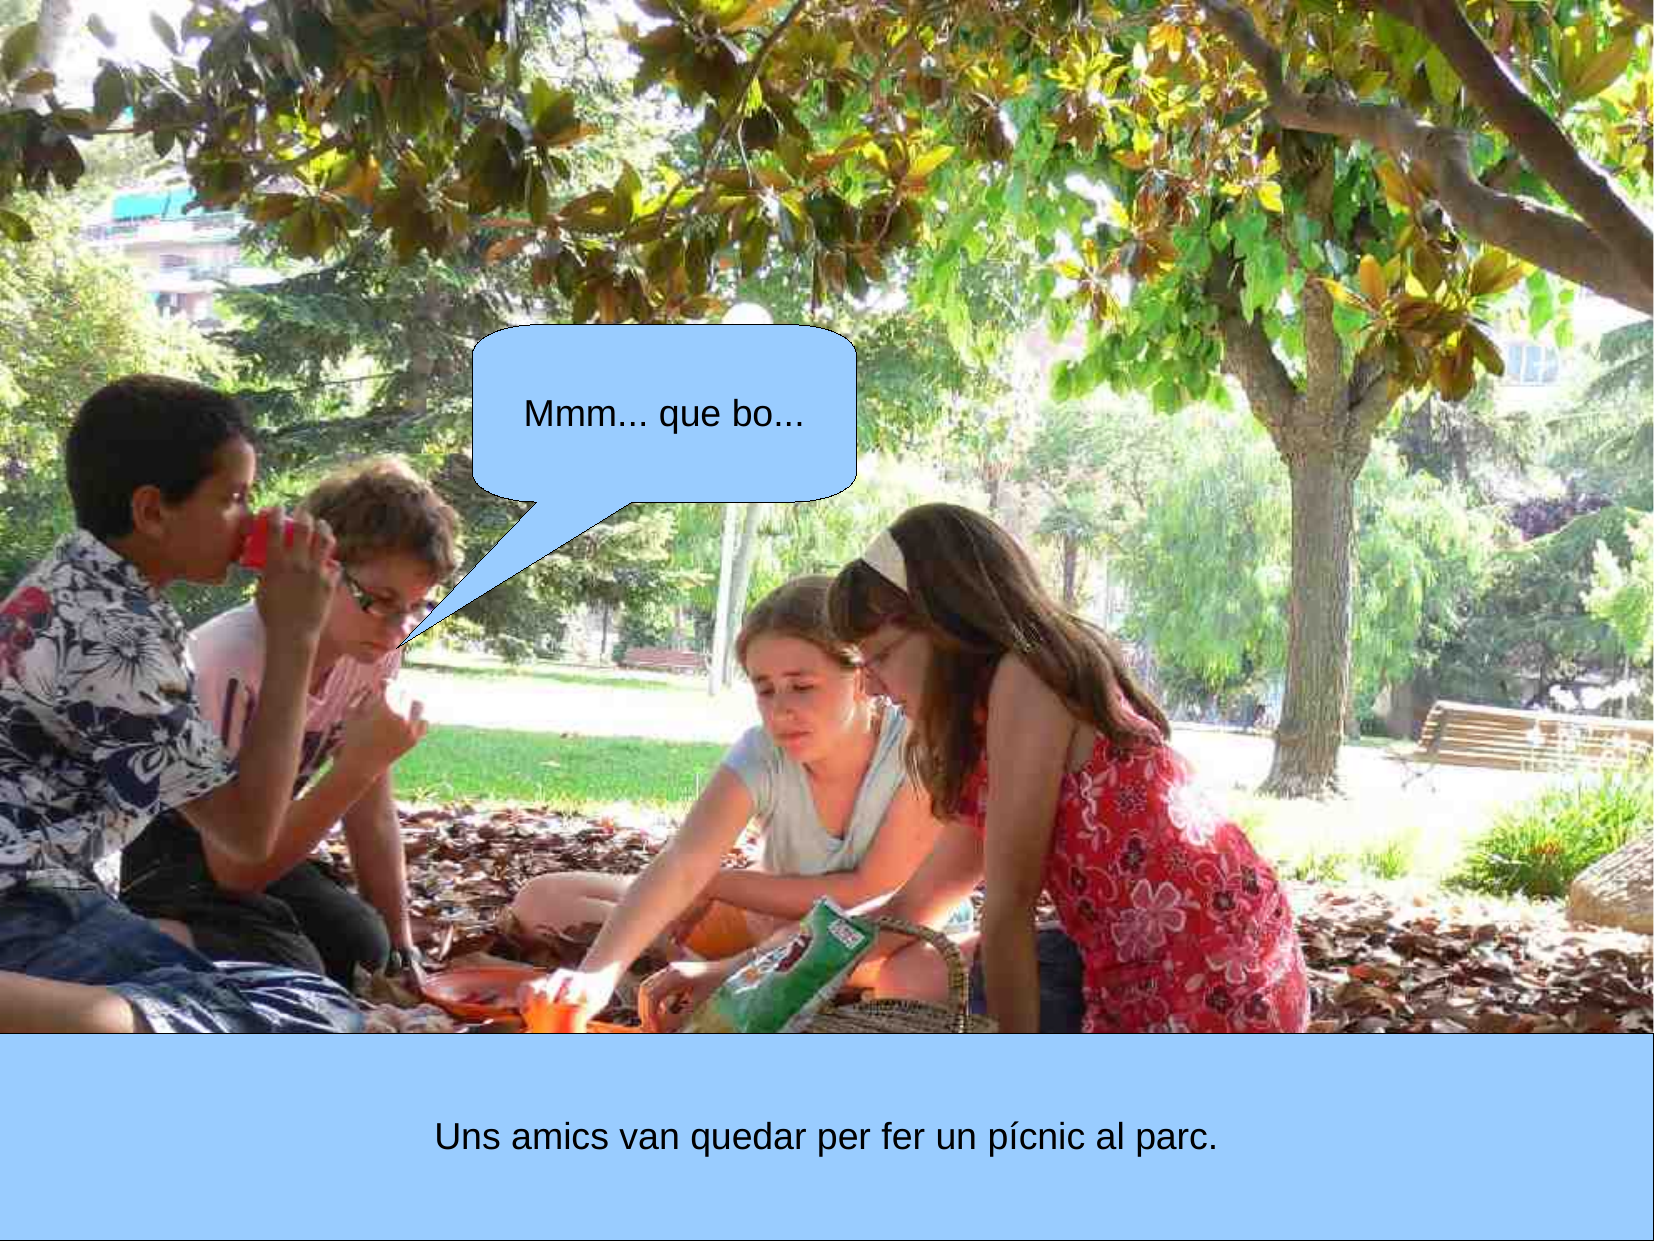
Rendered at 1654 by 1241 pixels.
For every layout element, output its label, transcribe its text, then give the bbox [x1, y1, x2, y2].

text_box Mmm... que bo... [396, 324, 857, 649]
text_box Uns amics van quedar per fer un pícnic al parc. [0, 1033, 1654, 1241]
picture [0, 0, 1654, 1033]
